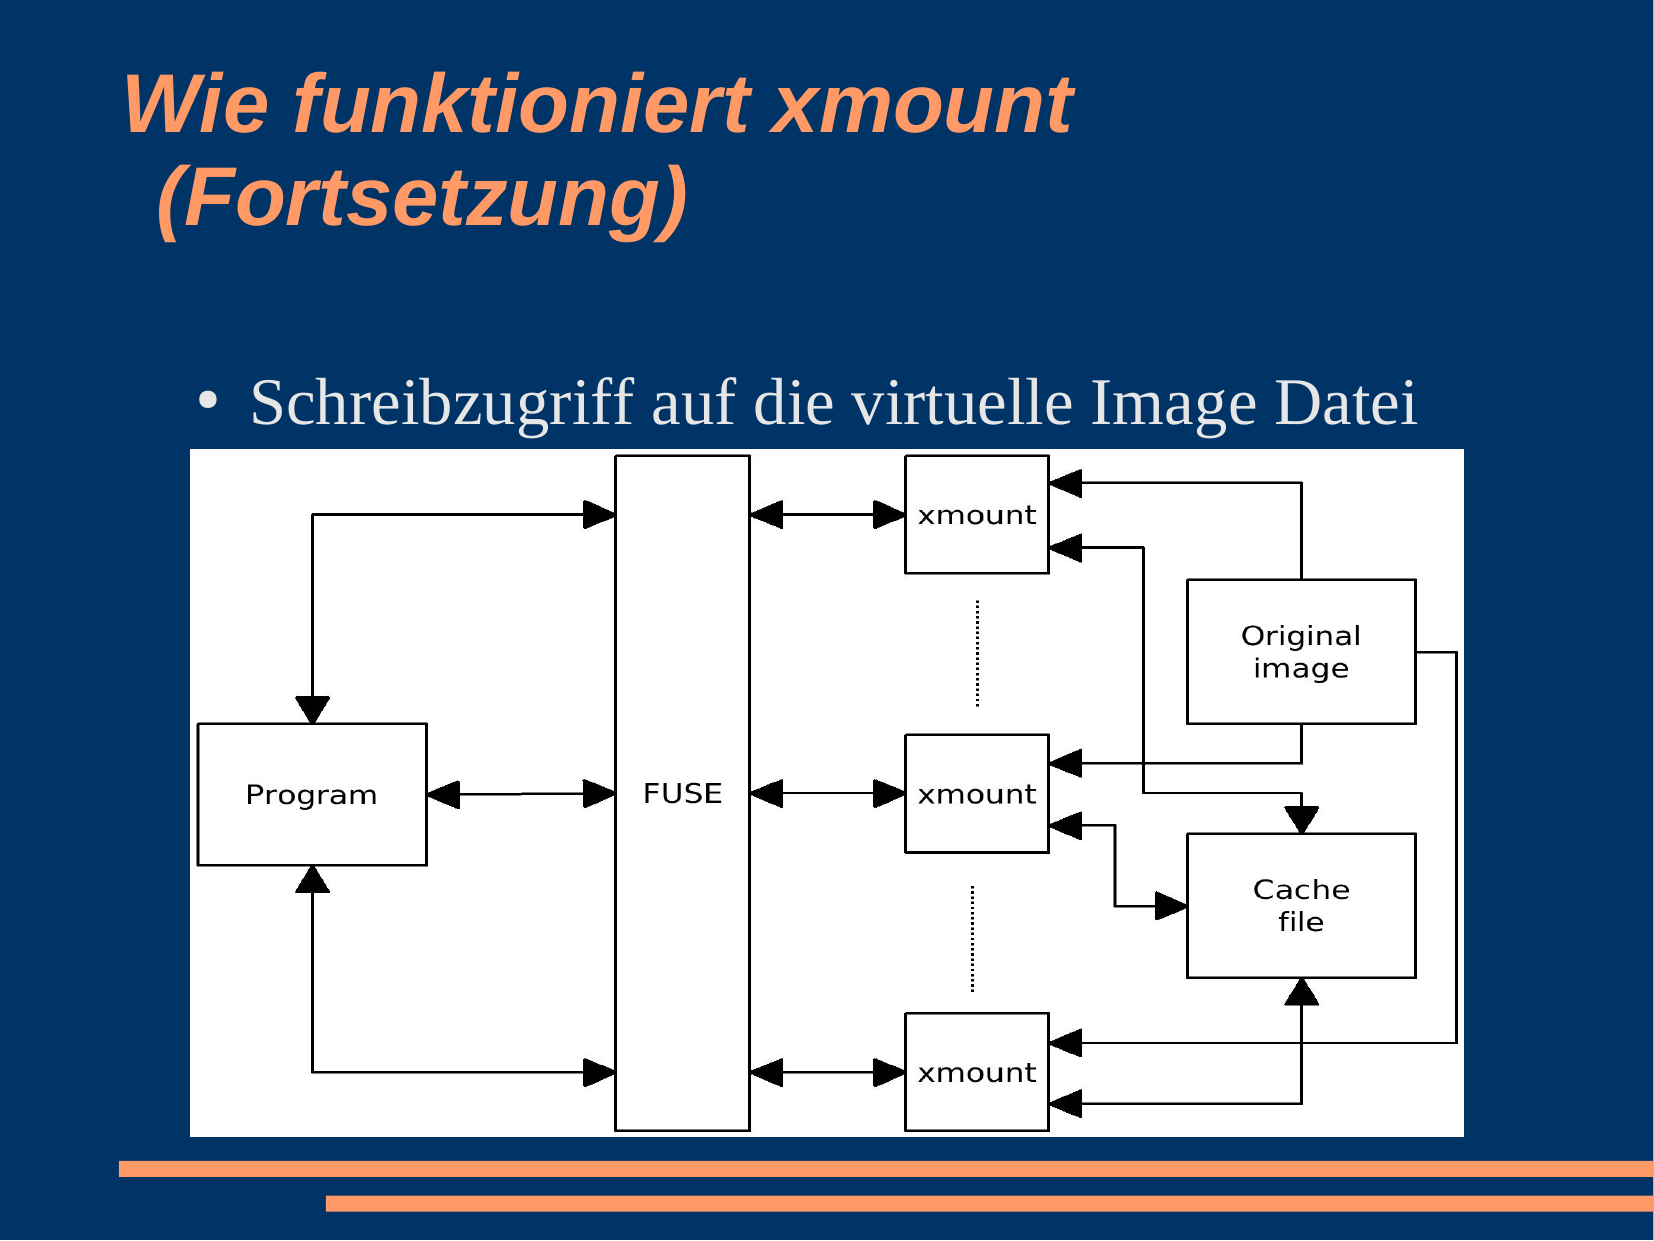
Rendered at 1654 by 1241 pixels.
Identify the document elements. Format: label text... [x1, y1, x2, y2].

title Wie funktioniert xmount (Fortsetzung) [121, 46, 1534, 254]
picture [190, 449, 1464, 1137]
list Schreibzugriff auf die virtuelle Image Datei [178, 364, 1570, 526]
